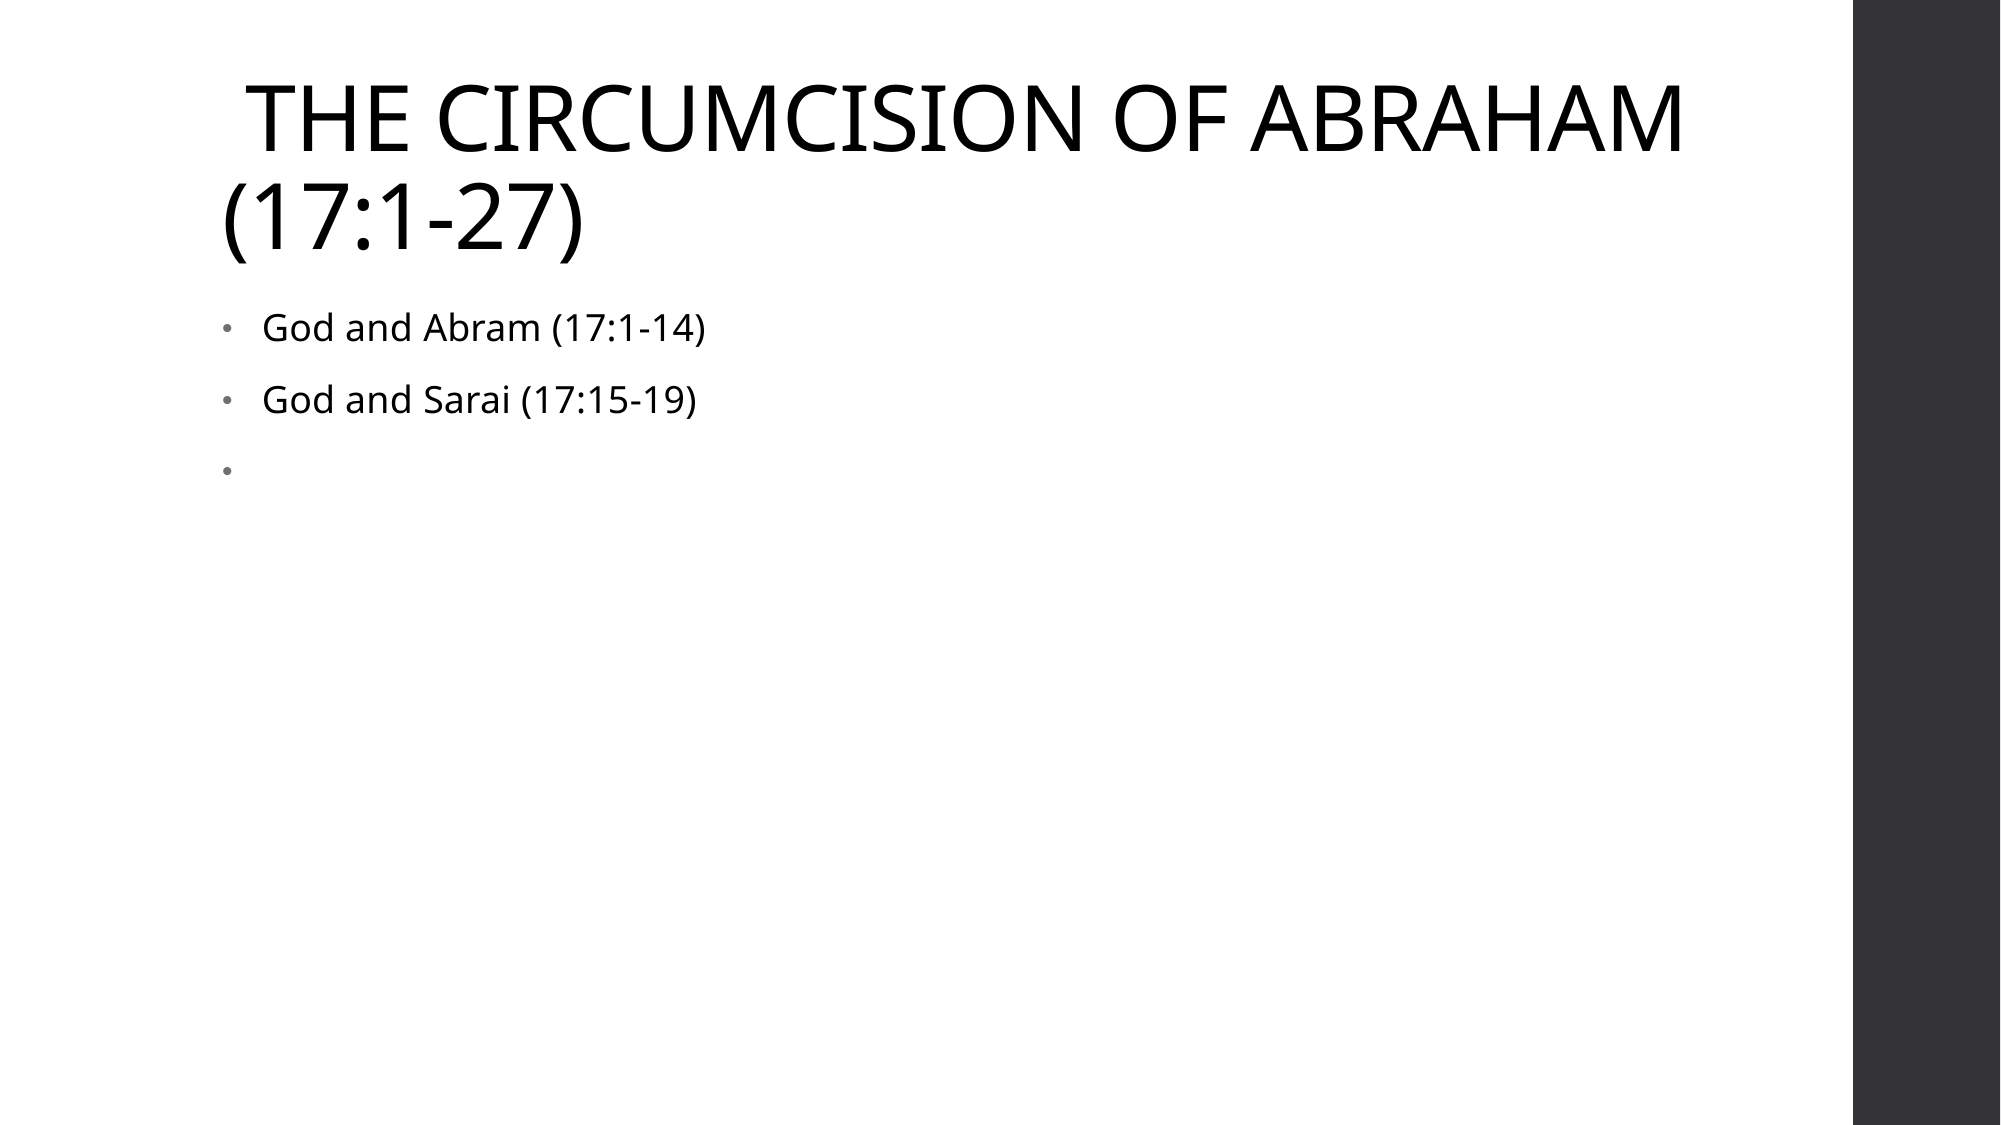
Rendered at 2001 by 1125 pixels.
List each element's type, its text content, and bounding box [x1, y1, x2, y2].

title THE CIRCUMCISION OF ABRAHAM (17:1-27) [206, 60, 1797, 278]
list God and Abram (17:1-14) God and Sarai (17:15-19) [206, 299, 1617, 1014]
